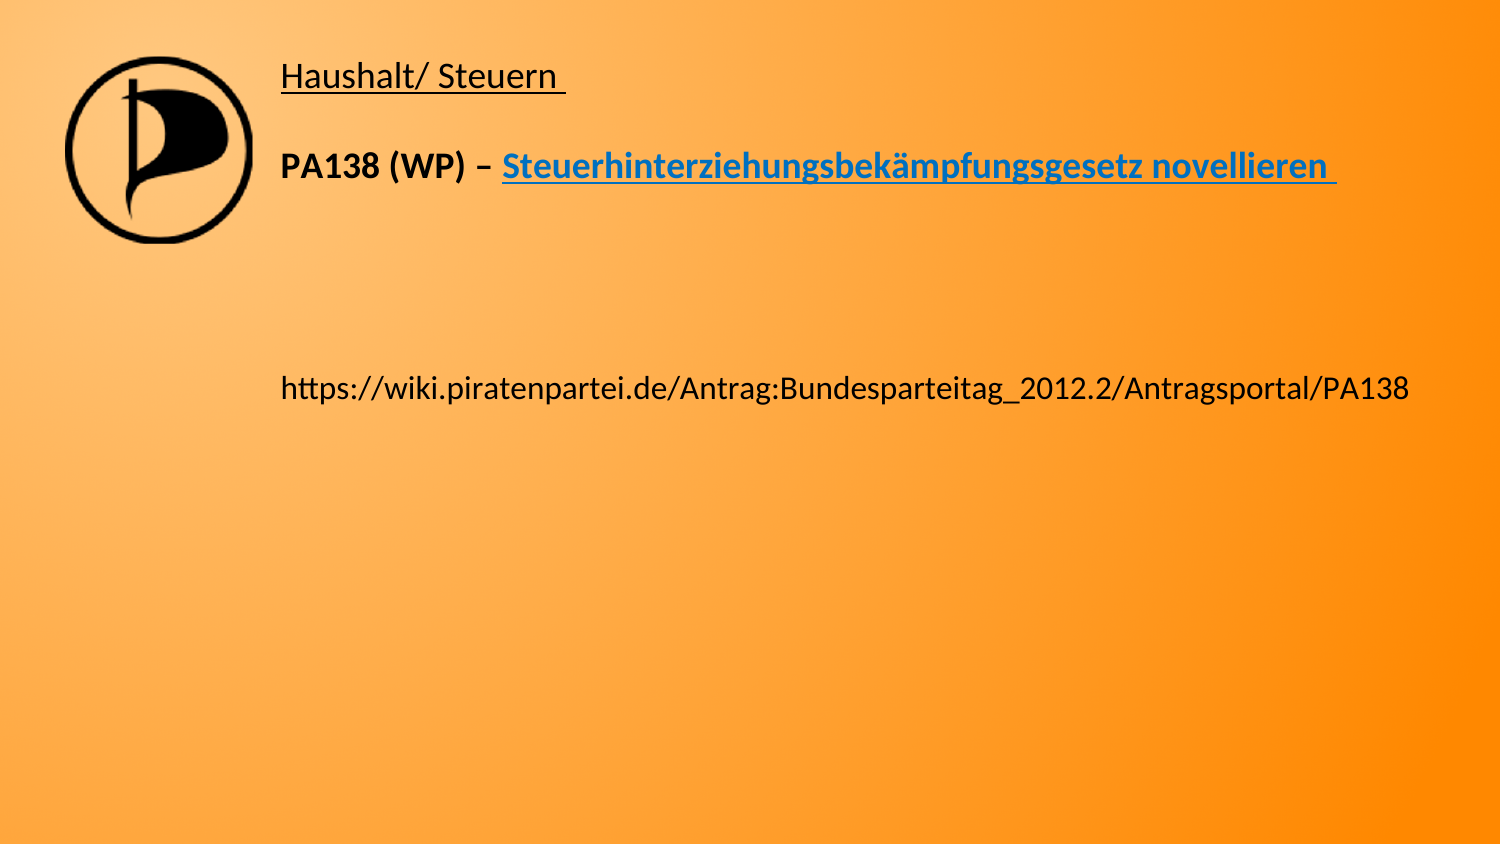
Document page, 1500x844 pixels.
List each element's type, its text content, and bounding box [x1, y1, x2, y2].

text_box Haushalt/ Steuern PA138 (WP) – Steuerhinterziehungsbekämpfungsgesetz novellieren https://wiki.piratenpartei.de/Antrag:Bundesparteitag_2012.2/Antragsportal/PA138 [265, 43, 1500, 844]
picture [0, 0, 1500, 844]
